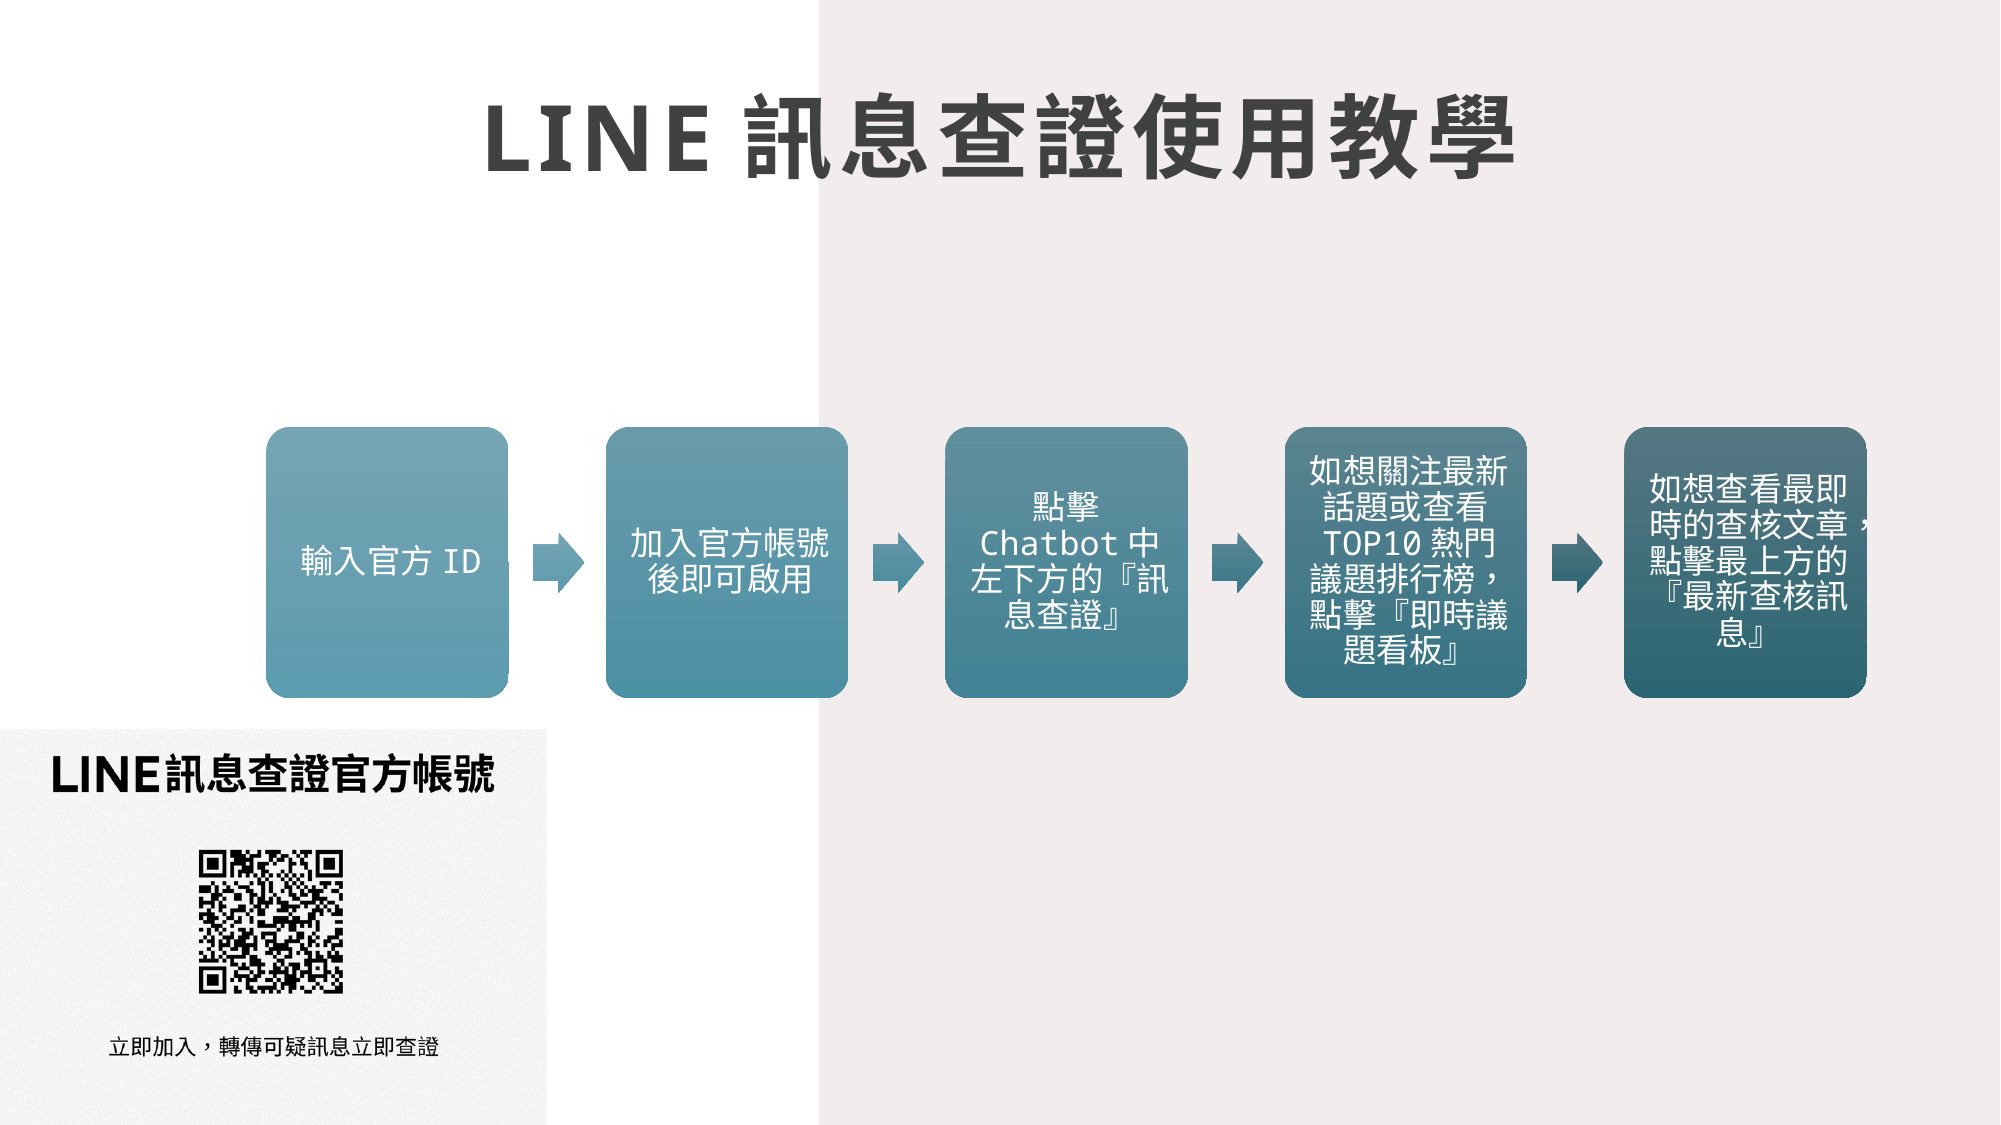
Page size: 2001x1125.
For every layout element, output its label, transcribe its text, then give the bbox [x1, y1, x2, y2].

text_box LINE訊息查證使用教學 [366, 67, 1634, 198]
text_box 加入官方帳號後即可啟用 [605, 426, 849, 699]
text_box 如想關注最新話題或查看TOP10熱門議題排行榜，點擊『即時議題看板』 [1284, 426, 1528, 699]
text_box 輸入官方ID [266, 426, 509, 699]
text_box 如想查看最即時的查核文章，點擊最上方的『最新查核訊息』 [1624, 426, 1867, 699]
text_box [818, 0, 2000, 1125]
text_box [532, 532, 585, 593]
picture [0, 729, 548, 1125]
text_box 點擊Chatbot中左下方的『訊息查證』 [945, 426, 1188, 699]
